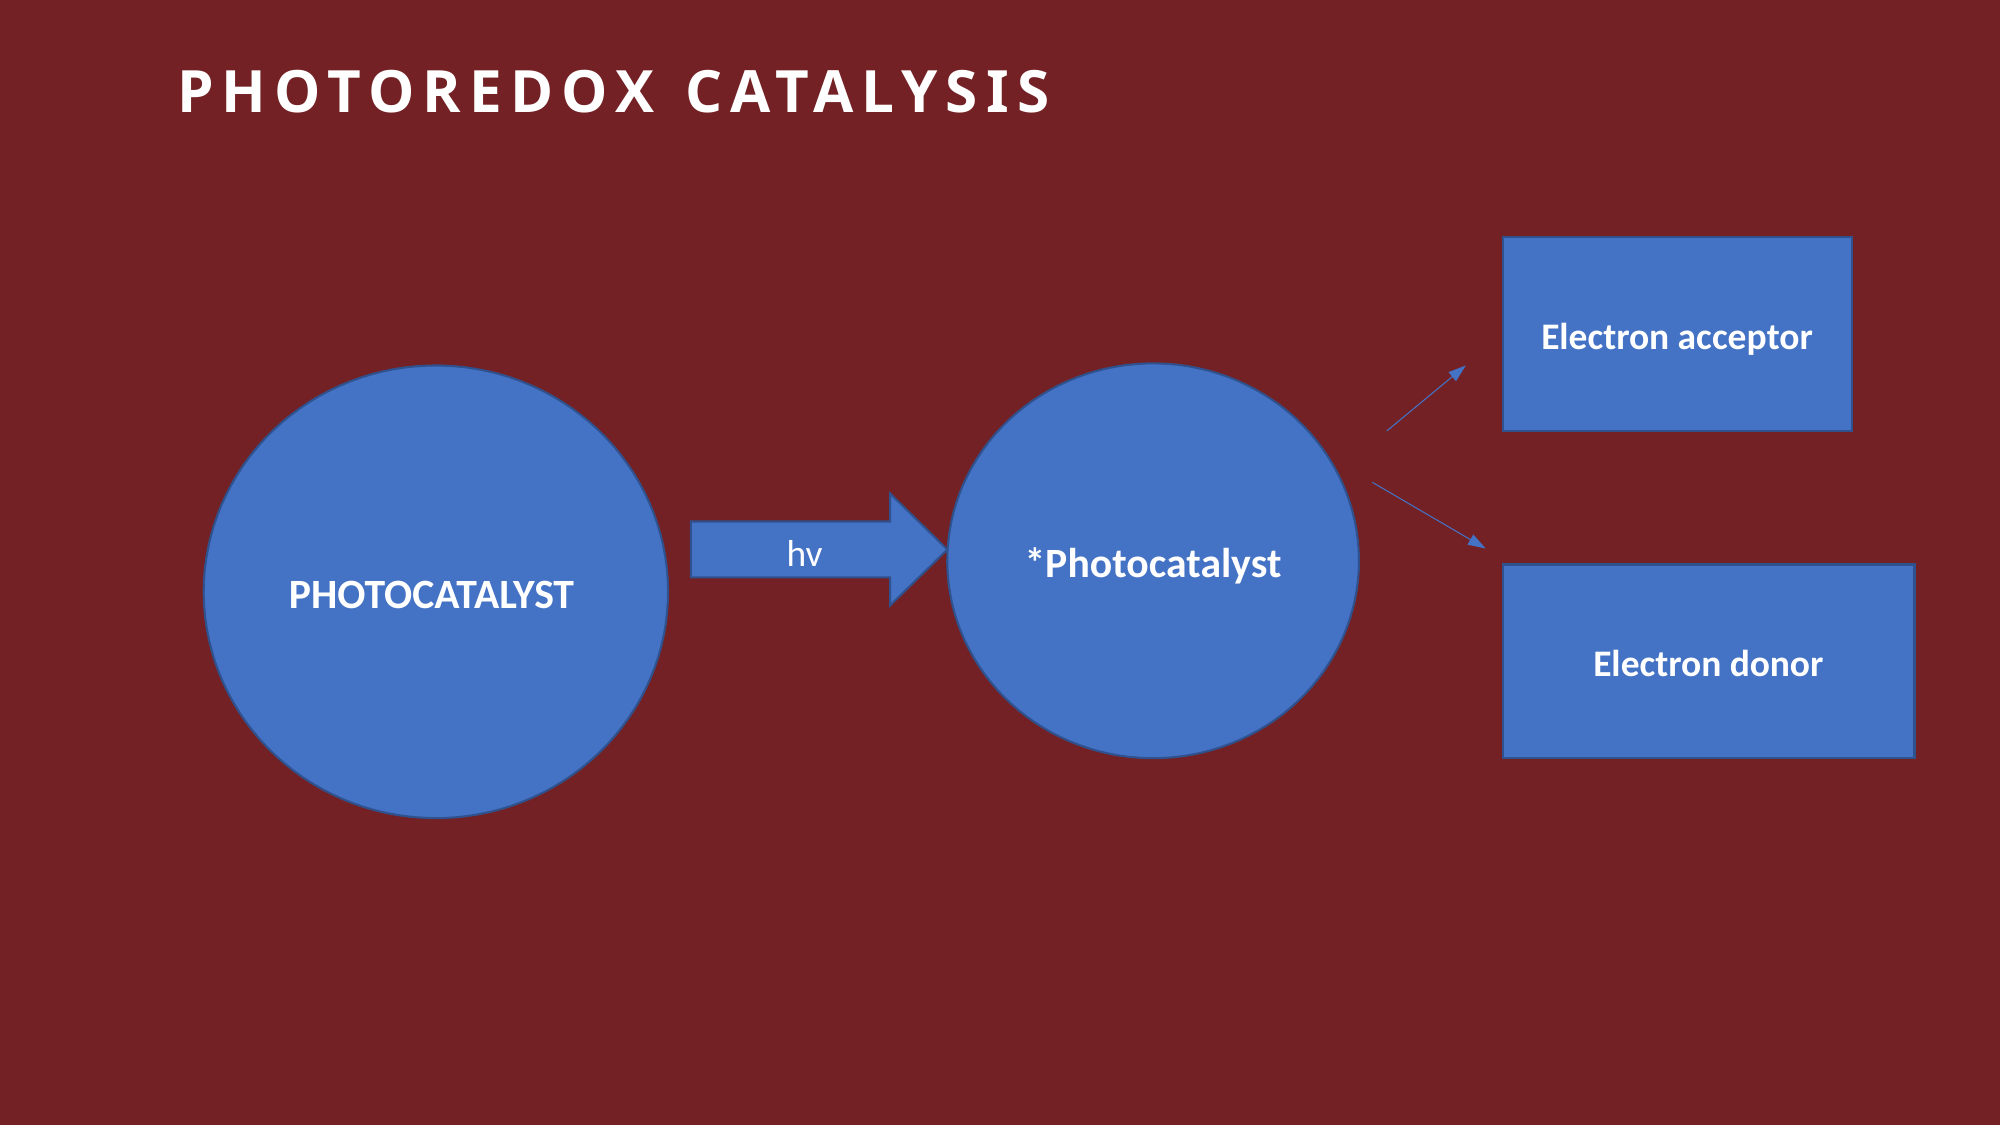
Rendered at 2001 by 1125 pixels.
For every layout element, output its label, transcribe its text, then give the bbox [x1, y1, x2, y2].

text_box PHOTOCATALYST [203, 365, 669, 819]
text_box *Photocatalyst [947, 363, 1359, 759]
title PHOTOREDOX CATALYSIS [177, 54, 1822, 167]
text_box Electron donor [1503, 565, 1915, 758]
text_box Electron acceptor [1503, 237, 1852, 431]
text_box hv [690, 493, 947, 606]
